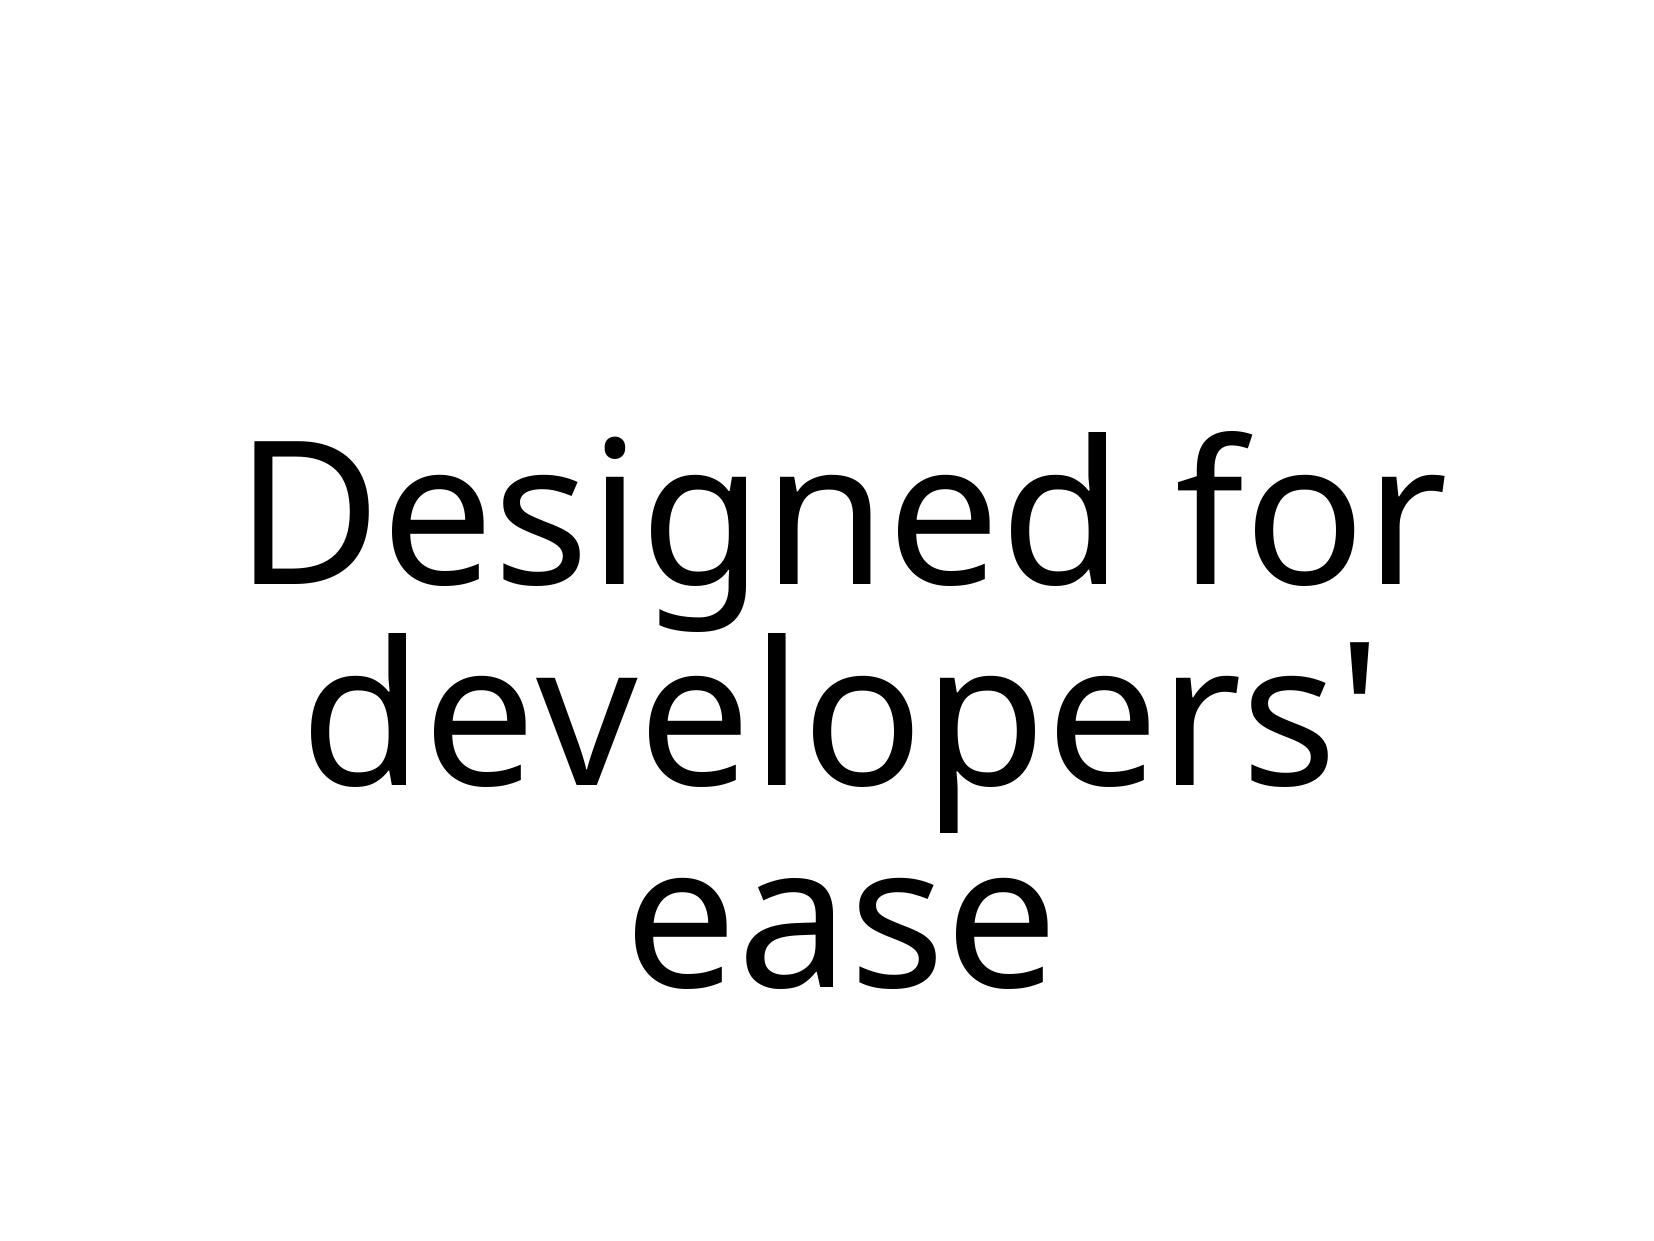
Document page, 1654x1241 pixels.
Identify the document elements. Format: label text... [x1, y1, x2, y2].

text_box Designed for developers' ease [88, 383, 1595, 827]
text_box Designed for developers' ease [958, 691, 1017, 772]
